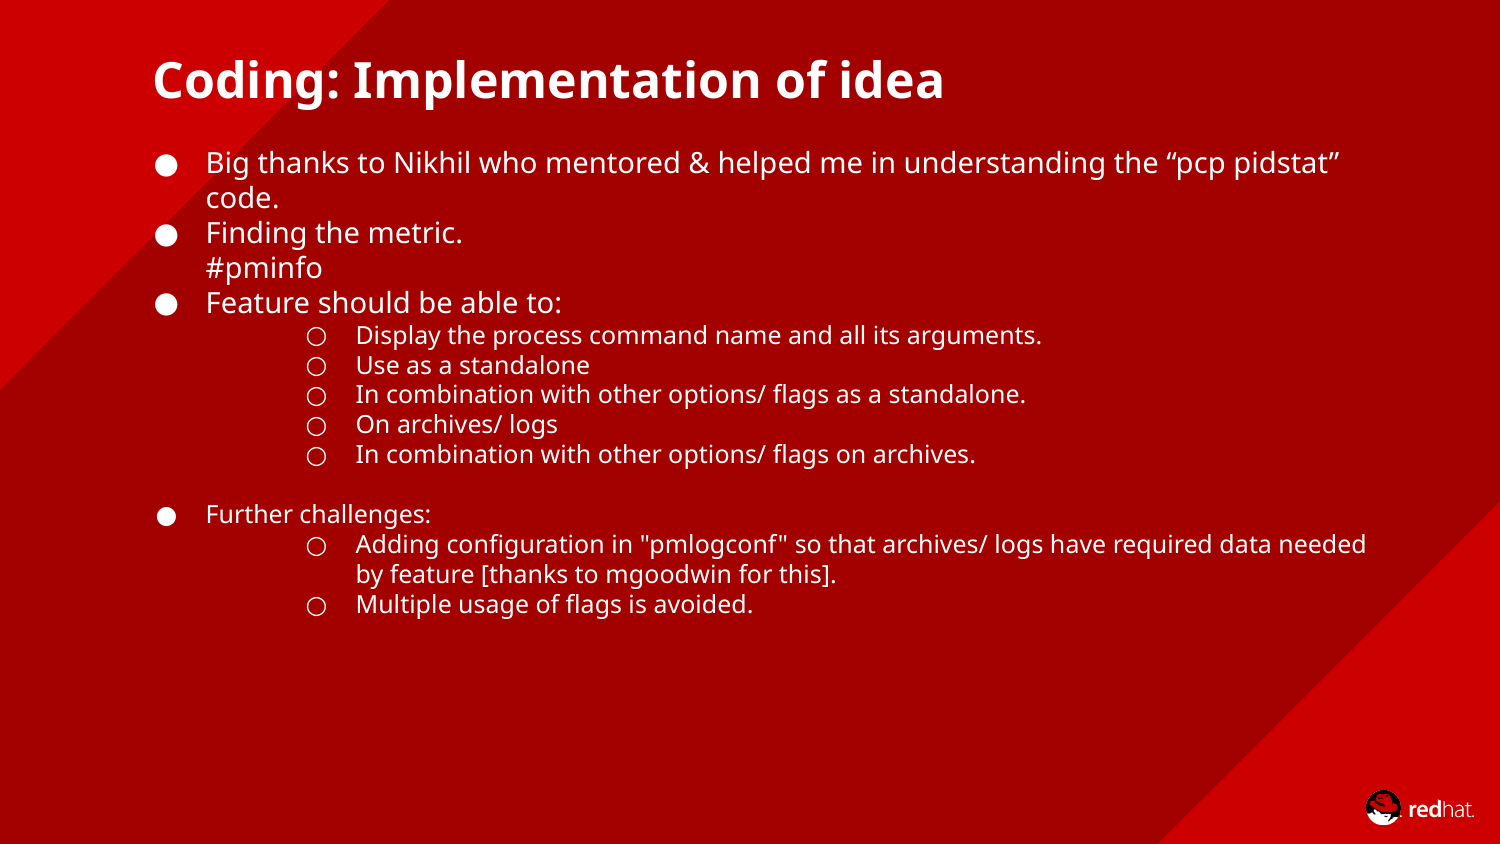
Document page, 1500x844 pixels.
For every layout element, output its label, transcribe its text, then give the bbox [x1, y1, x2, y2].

text_box Big thanks to Nikhil who mentored & helped me in understanding the “pcp pidstat” code. Finding the metric. #pminfo Feature should be able to: Display the process command name and all its arguments. Use as a standalone In combination with other options/ flags as a standalone. On archives/ logs In combination with other options/ flags on archives. Further challenges: Adding configuration in "pmlogconf" so that archives/ logs have required data needed by feature [thanks to mgoodwin for this]. Multiple usage of flags is avoided. [115, 129, 1392, 715]
picture [0, 0, 1500, 844]
title Coding: Implementation of idea [137, 24, 1413, 132]
